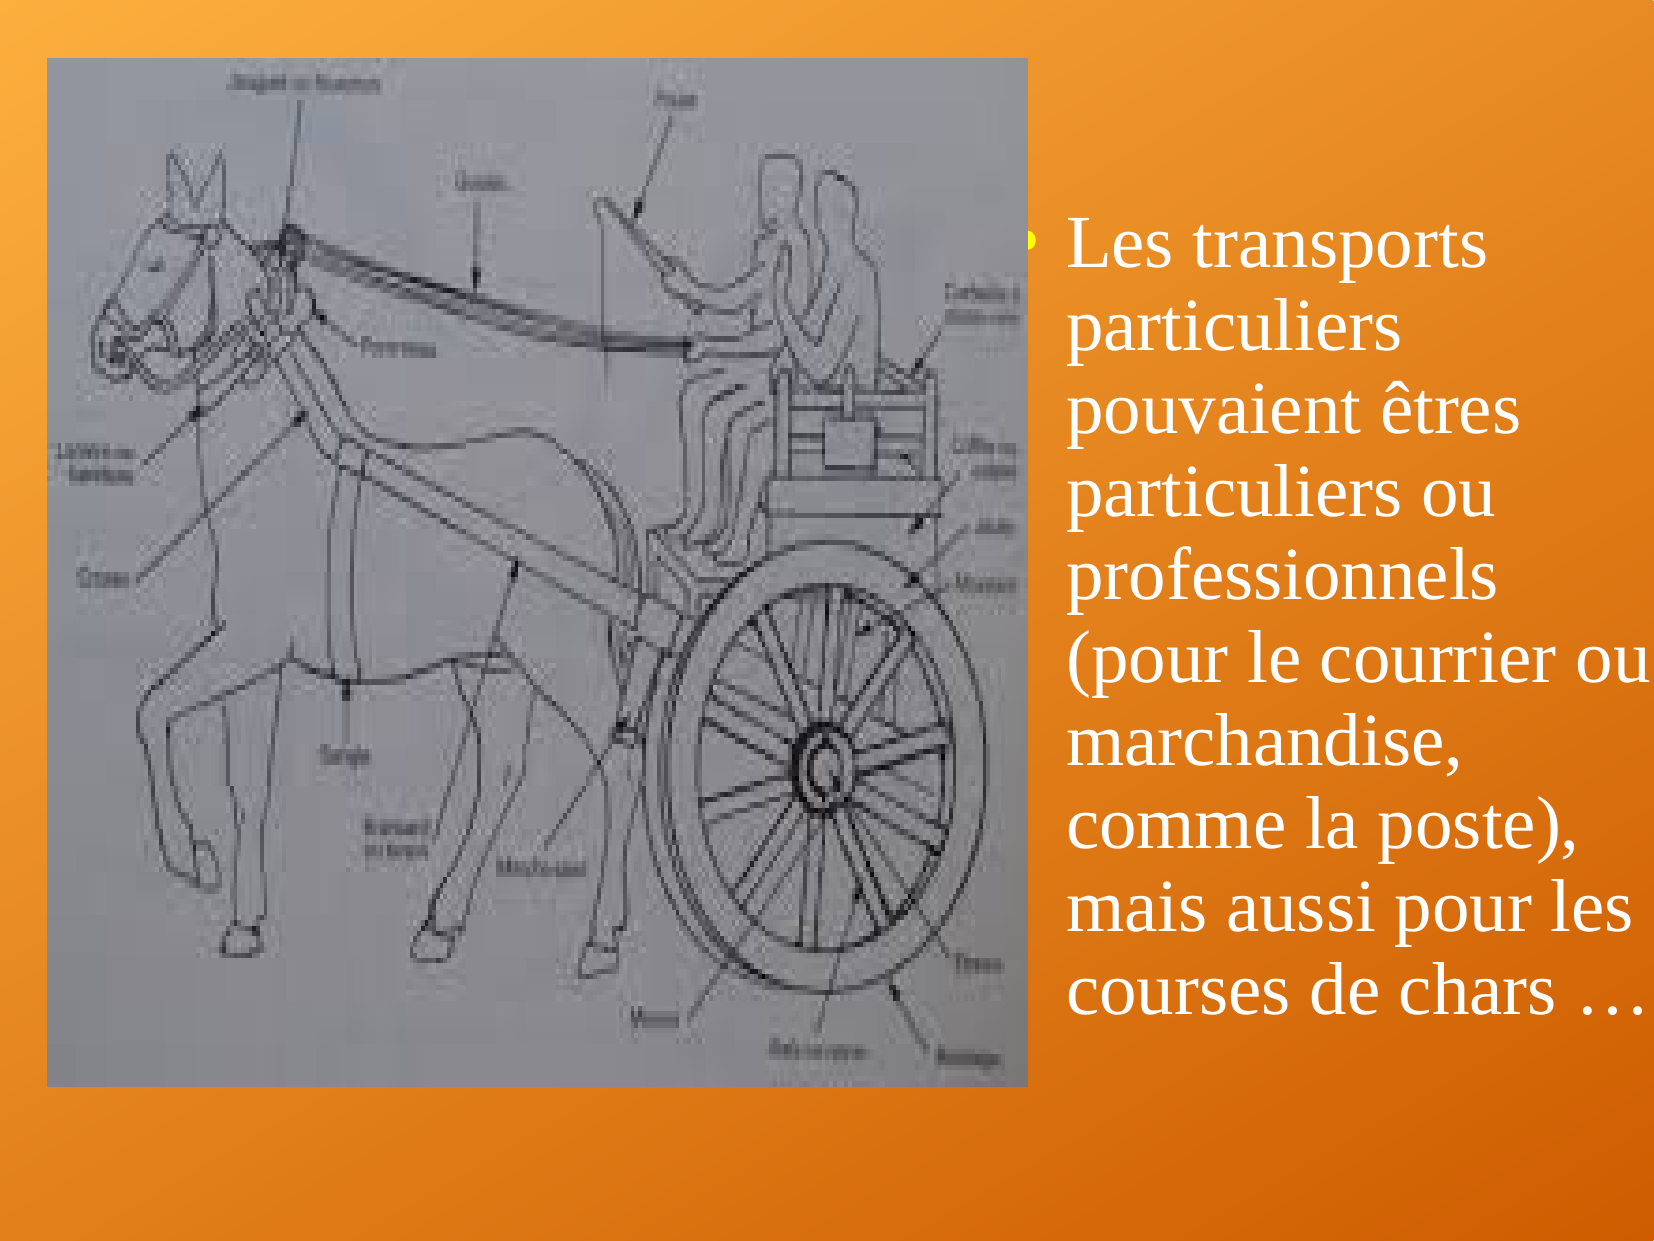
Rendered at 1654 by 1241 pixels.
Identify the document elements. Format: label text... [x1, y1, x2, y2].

text_box Les transports particuliers pouvaient êtres particuliers ou professionnels (pour le courrier ou marchandise, comme la poste), mais aussi pour les courses de chars … [1028, 200, 1654, 1031]
picture [47, 58, 1028, 1087]
